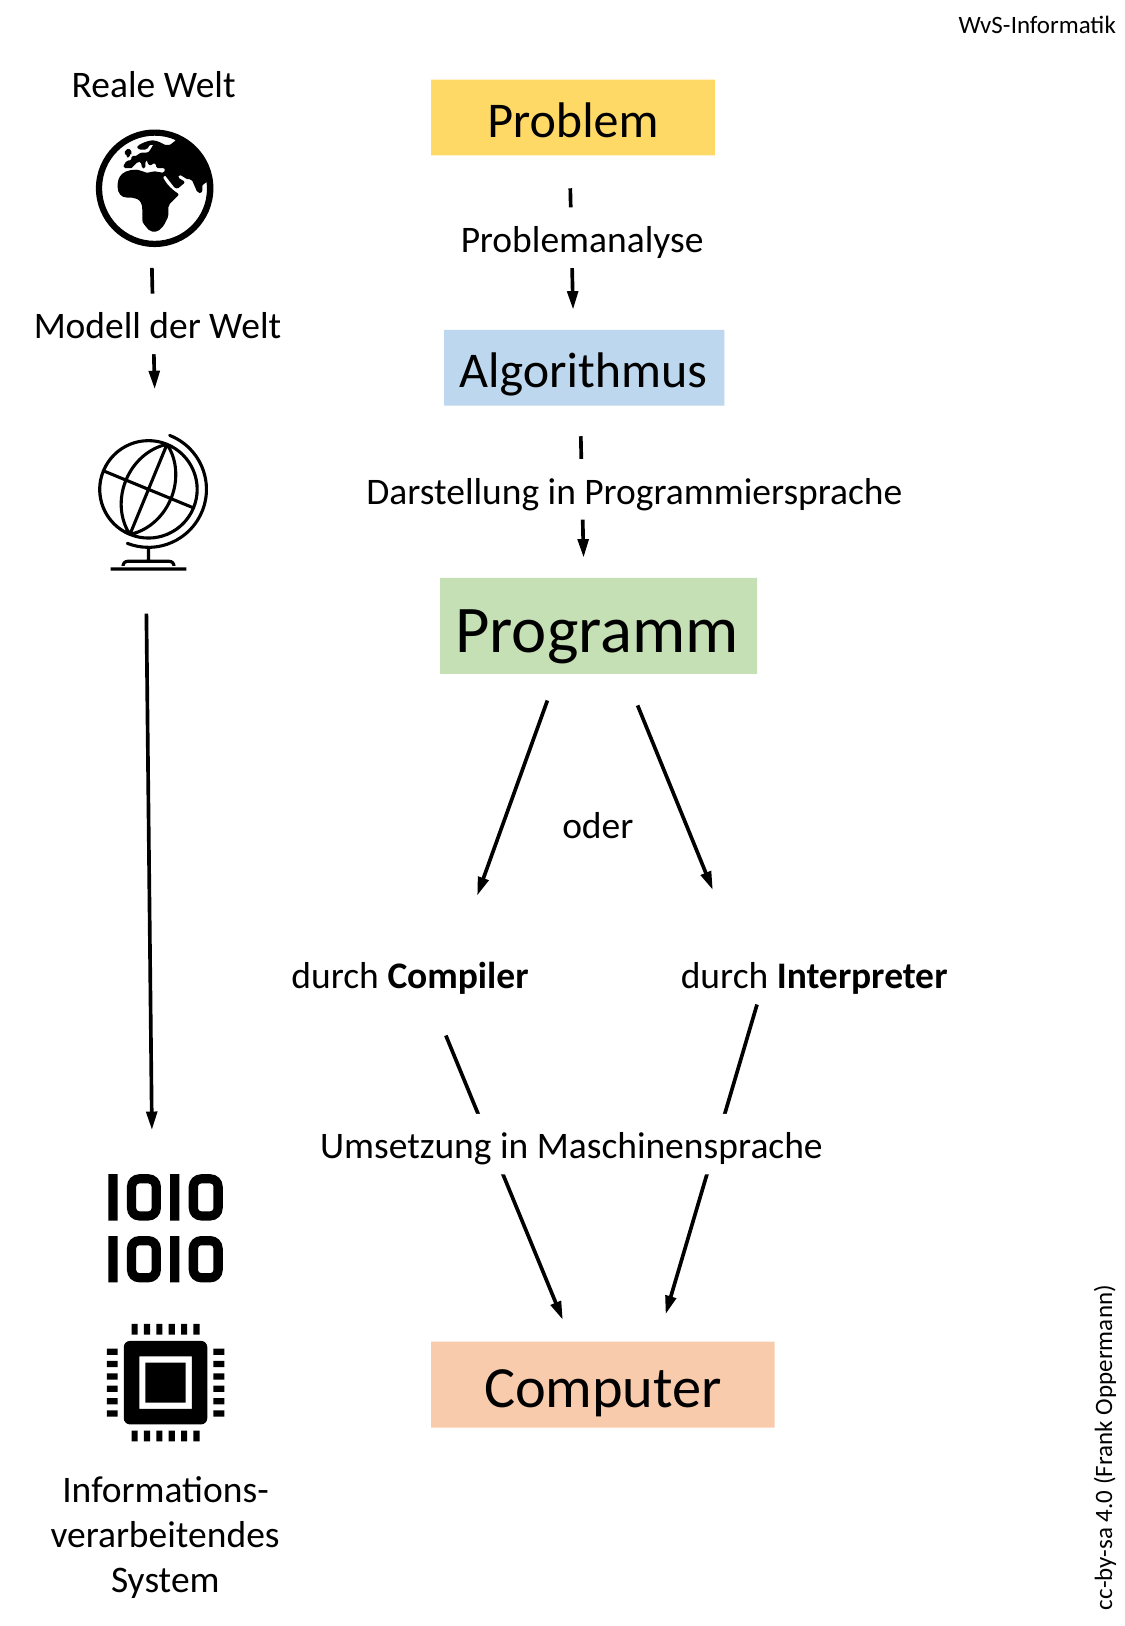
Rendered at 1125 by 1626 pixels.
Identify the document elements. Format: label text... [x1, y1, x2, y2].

text_box Problem [431, 79, 715, 156]
text_box WvS-Informatik [943, 1, 1125, 47]
picture [79, 114, 230, 264]
text_box Reale Welt [56, 52, 253, 114]
text_box cc-by-sa 4.0 (Frank Oppermann) [1079, 1267, 1125, 1625]
picture [79, 424, 230, 575]
text_box oder [547, 793, 659, 855]
text_box Programm [440, 577, 758, 674]
text_box Informations-verarbeitendes System [25, 1457, 306, 1610]
text_box durch Interpreter [665, 943, 966, 1005]
picture [90, 1307, 241, 1457]
text_box durch Compiler [276, 943, 548, 1005]
text_box Modell der Welt [18, 293, 300, 355]
text_box Problemanalyse [445, 207, 722, 268]
text_box Algorithmus [444, 329, 725, 406]
picture [90, 1153, 241, 1304]
text_box Darstellung in Programmiersprache [351, 459, 924, 520]
text_box Umsetzung in Maschinensprache [305, 1113, 862, 1175]
text_box Computer [431, 1341, 775, 1428]
